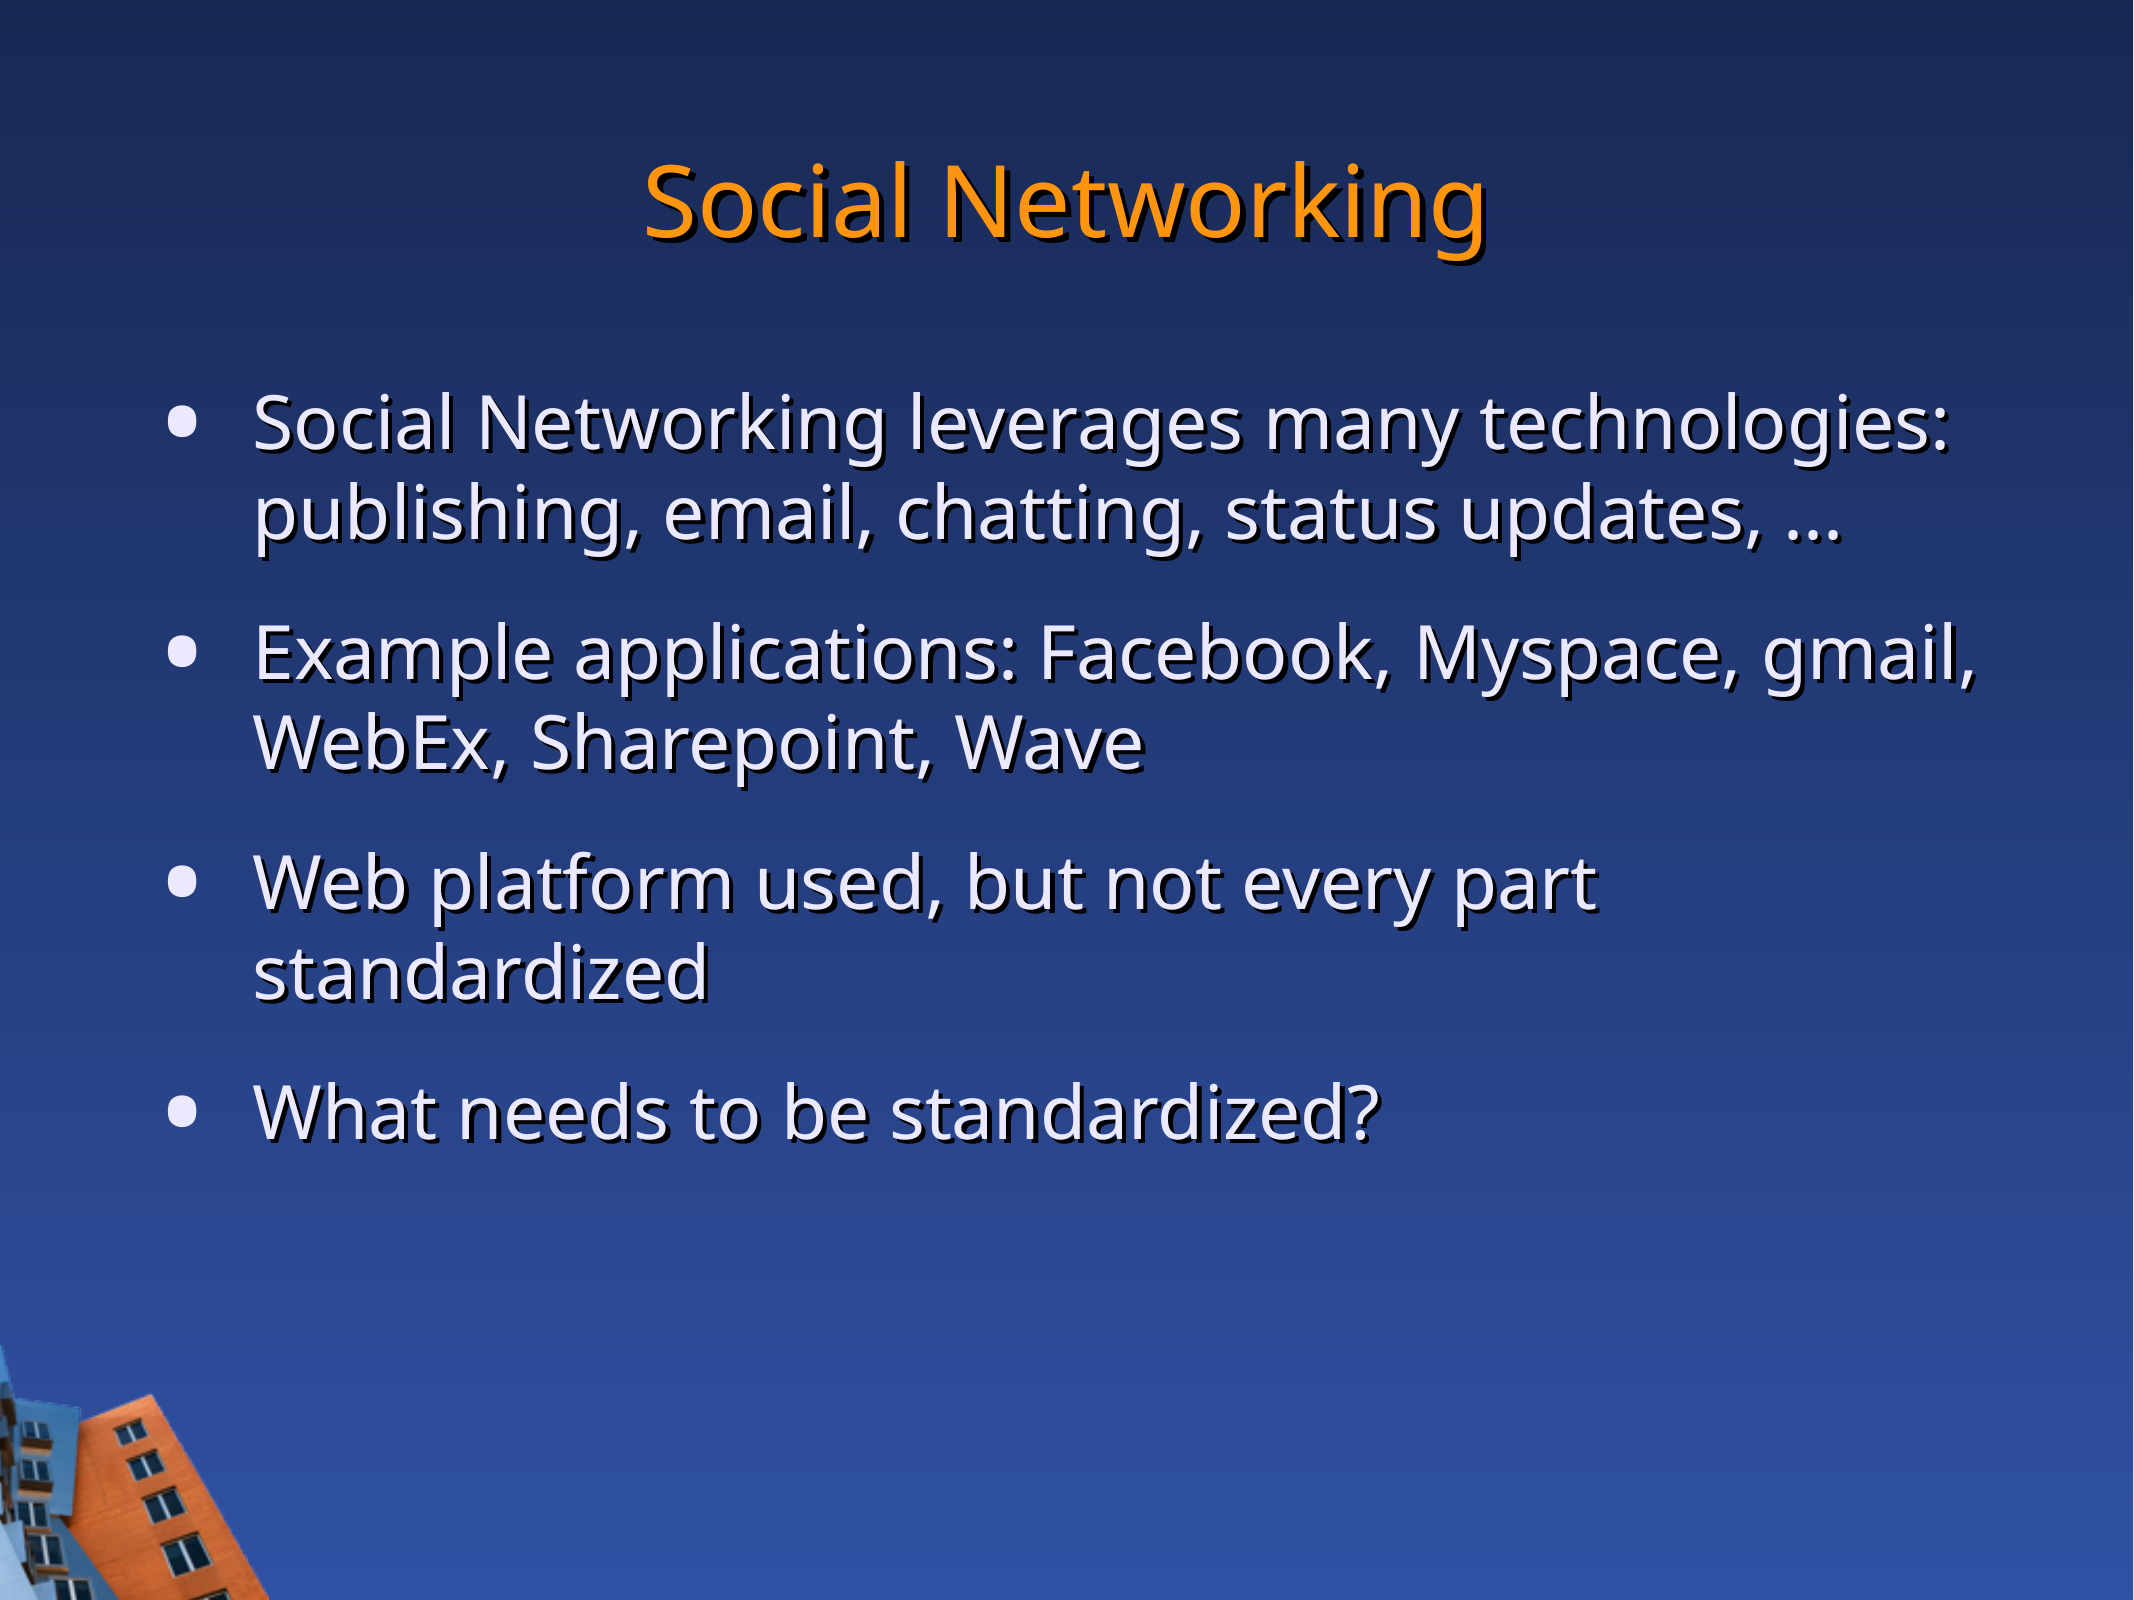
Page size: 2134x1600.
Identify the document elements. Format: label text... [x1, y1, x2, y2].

list Social Networking leverages many technologies: publishing, email, chatting, status updates, ... Example applications: Facebook, Myspace, gmail, WebEx, Sharepoint, Wave Web platform used, but not every part standardized What needs to be standardized? [106, 374, 2027, 1416]
title Social Networking [106, 71, 2027, 324]
picture [0, 1345, 269, 1600]
